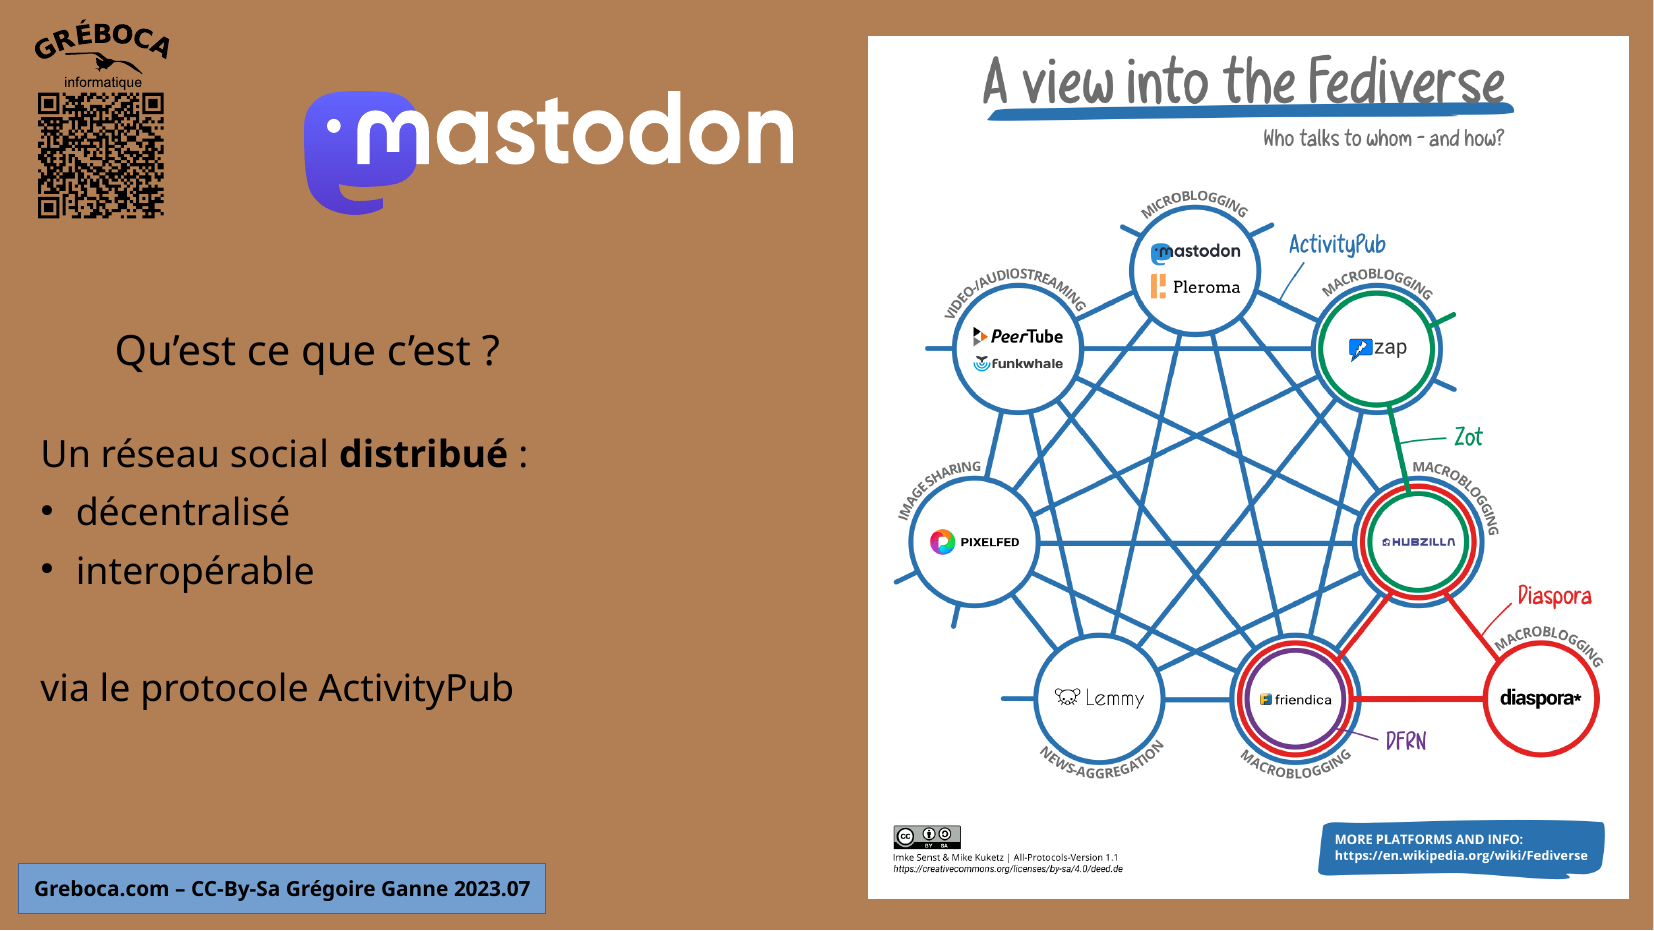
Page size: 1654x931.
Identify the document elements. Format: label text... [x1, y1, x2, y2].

picture [303, 89, 793, 217]
picture [868, 36, 1629, 899]
title Qu’est ce que c’est ? [62, 286, 552, 413]
text_box Un réseau social distribué : décentralisé interopérable via le protocole ActivityPub [25, 412, 710, 721]
picture [27, 19, 175, 230]
text_box Greboca.com – CC-By-Sa Grégoire Ganne 2023.07 [18, 863, 546, 914]
